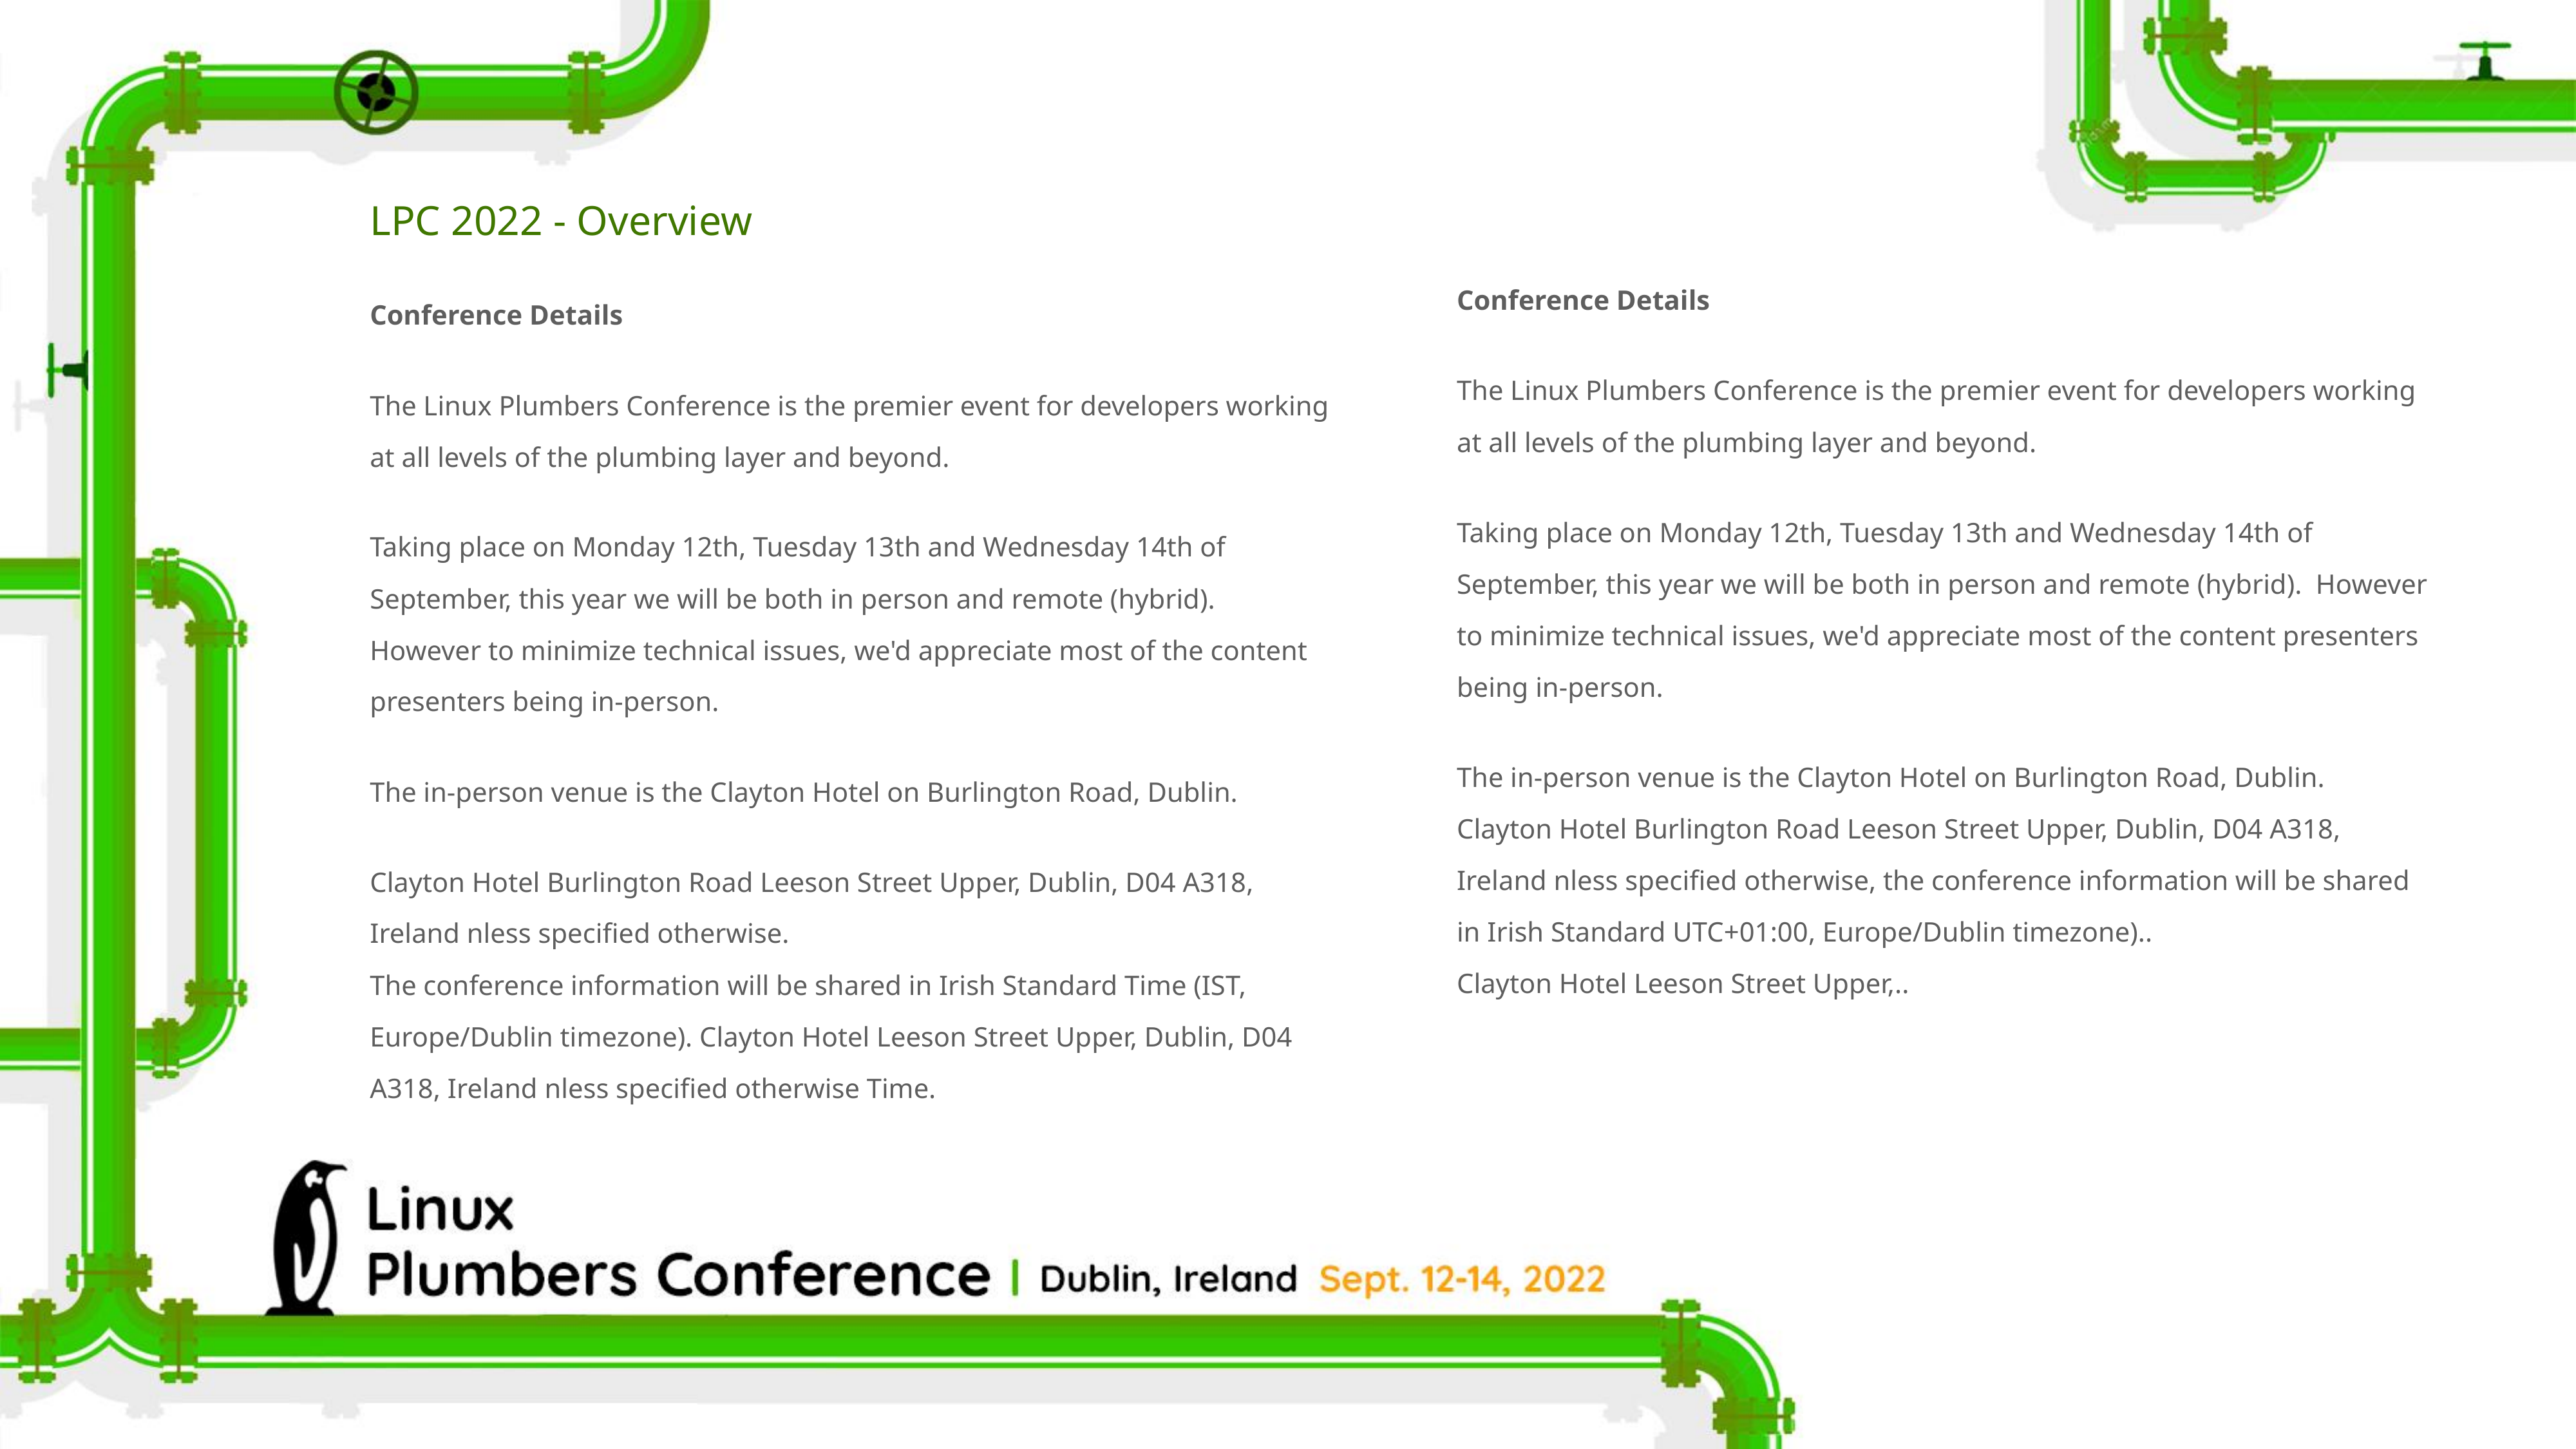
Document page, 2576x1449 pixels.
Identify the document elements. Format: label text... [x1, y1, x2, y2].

text_box Conference Details The Linux Plumbers Conference is the premier event for developers working at all levels of the plumbing layer and beyond. Taking place on Monday 12th, Tuesday 13th and Wednesday 14th of September, this year we will be both in person and remote (hybrid). However to minimize technical issues, we'd appreciate most of the content presenters being in-person. The in-person venue is the Clayton Hotel on Burlington Road, Dublin. Clayton Hotel Burlington Road Leeson Street Upper, Dublin, D04 A318, Ireland nless specified otherwise, the conference information will be shared in Irish Standard UTC+01:00, Europe/Dublin timezone).. Clayton Hotel Leeson Street Upper,.. [1451, 249, 2441, 1004]
text_box LPC 2022 - Overview Conference Details The Linux Plumbers Conference is the premier event for developers working at all levels of the plumbing layer and beyond. Taking place on Monday 12th, Tuesday 13th and Wednesday 14th of September, this year we will be both in person and remote (hybrid). However to minimize technical issues, we'd appreciate most of the content presenters being in-person. The in-person venue is the Clayton Hotel on Burlington Road, Dublin. Clayton Hotel Burlington Road Leeson Street Upper, Dublin, D04 A318, Ireland nless specified otherwise. The conference information will be shared in Irish Standard Time (IST, Europe/Dublin timezone). Clayton Hotel Leeson Street Upper, Dublin, D04 A318, Ireland nless specified otherwise Time. [365, 189, 1338, 1109]
picture [0, 0, 2576, 1449]
